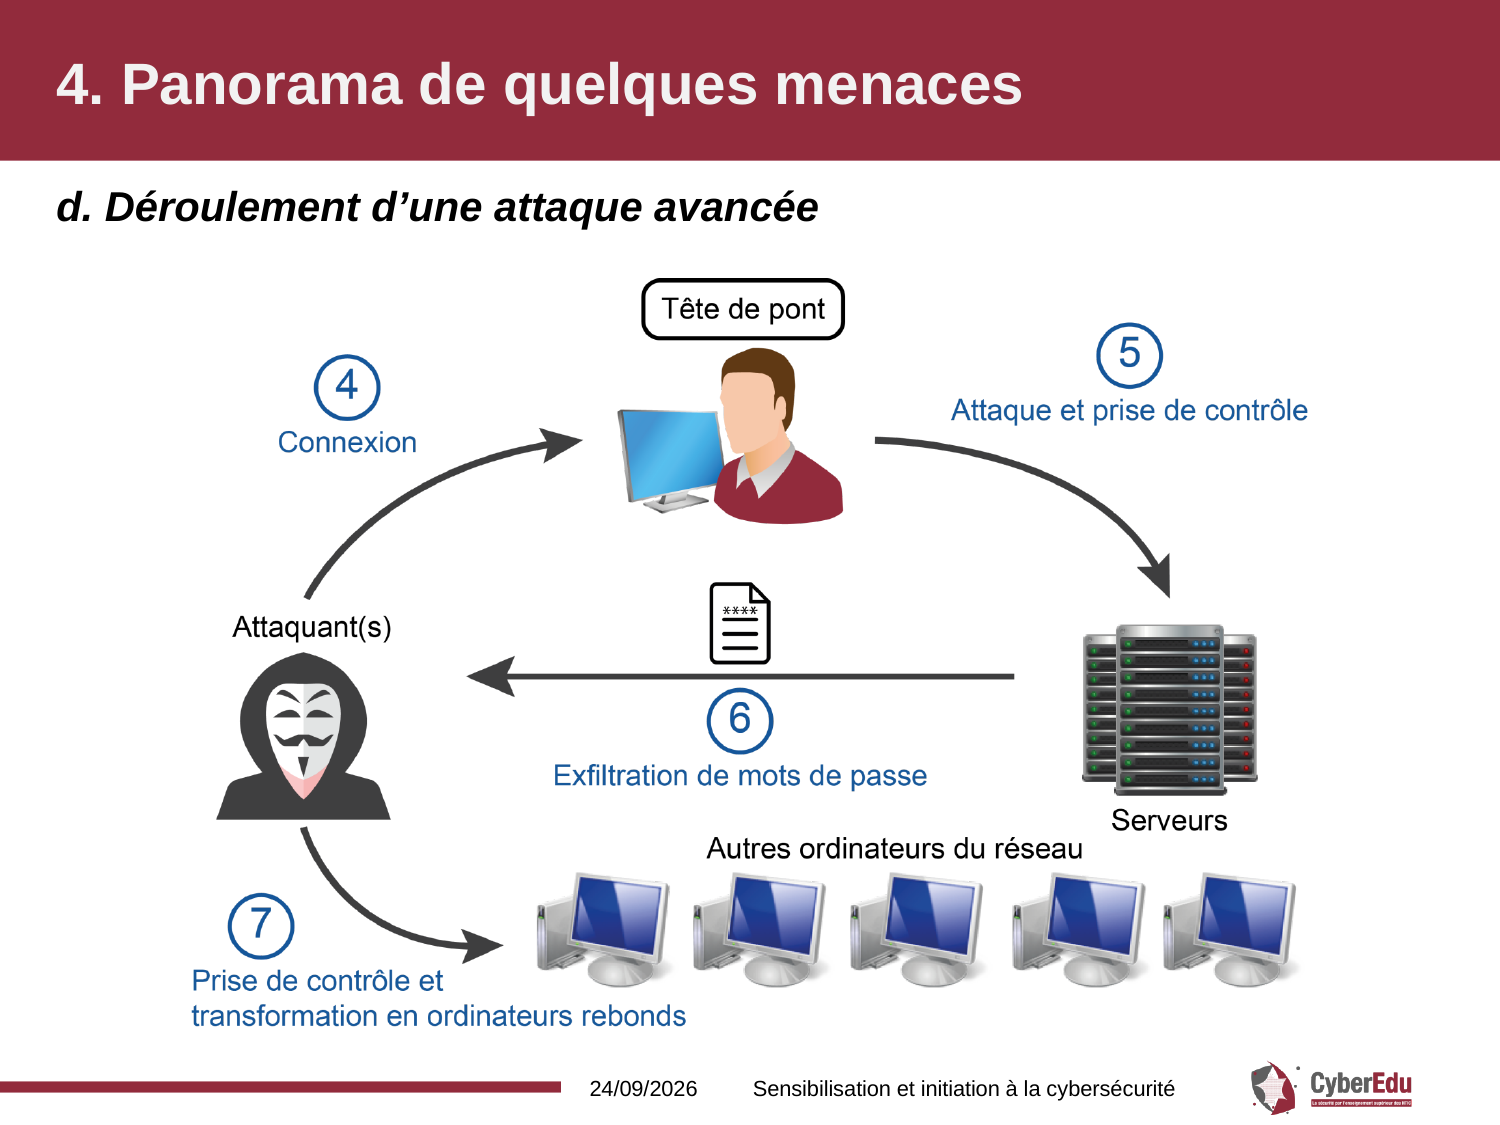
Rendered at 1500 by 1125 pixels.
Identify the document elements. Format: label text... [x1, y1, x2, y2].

title 4. Panorama de quelques menaces [41, 1, 1471, 161]
list d. Déroulement d’une attaque avancée [41, 172, 1471, 268]
picture [1246, 1060, 1412, 1115]
picture [191, 278, 1308, 1035]
footer Sensibilisation et initiation à la cybersécurité [738, 1057, 1236, 1118]
slide_number 15/11/2020 [561, 1057, 727, 1118]
